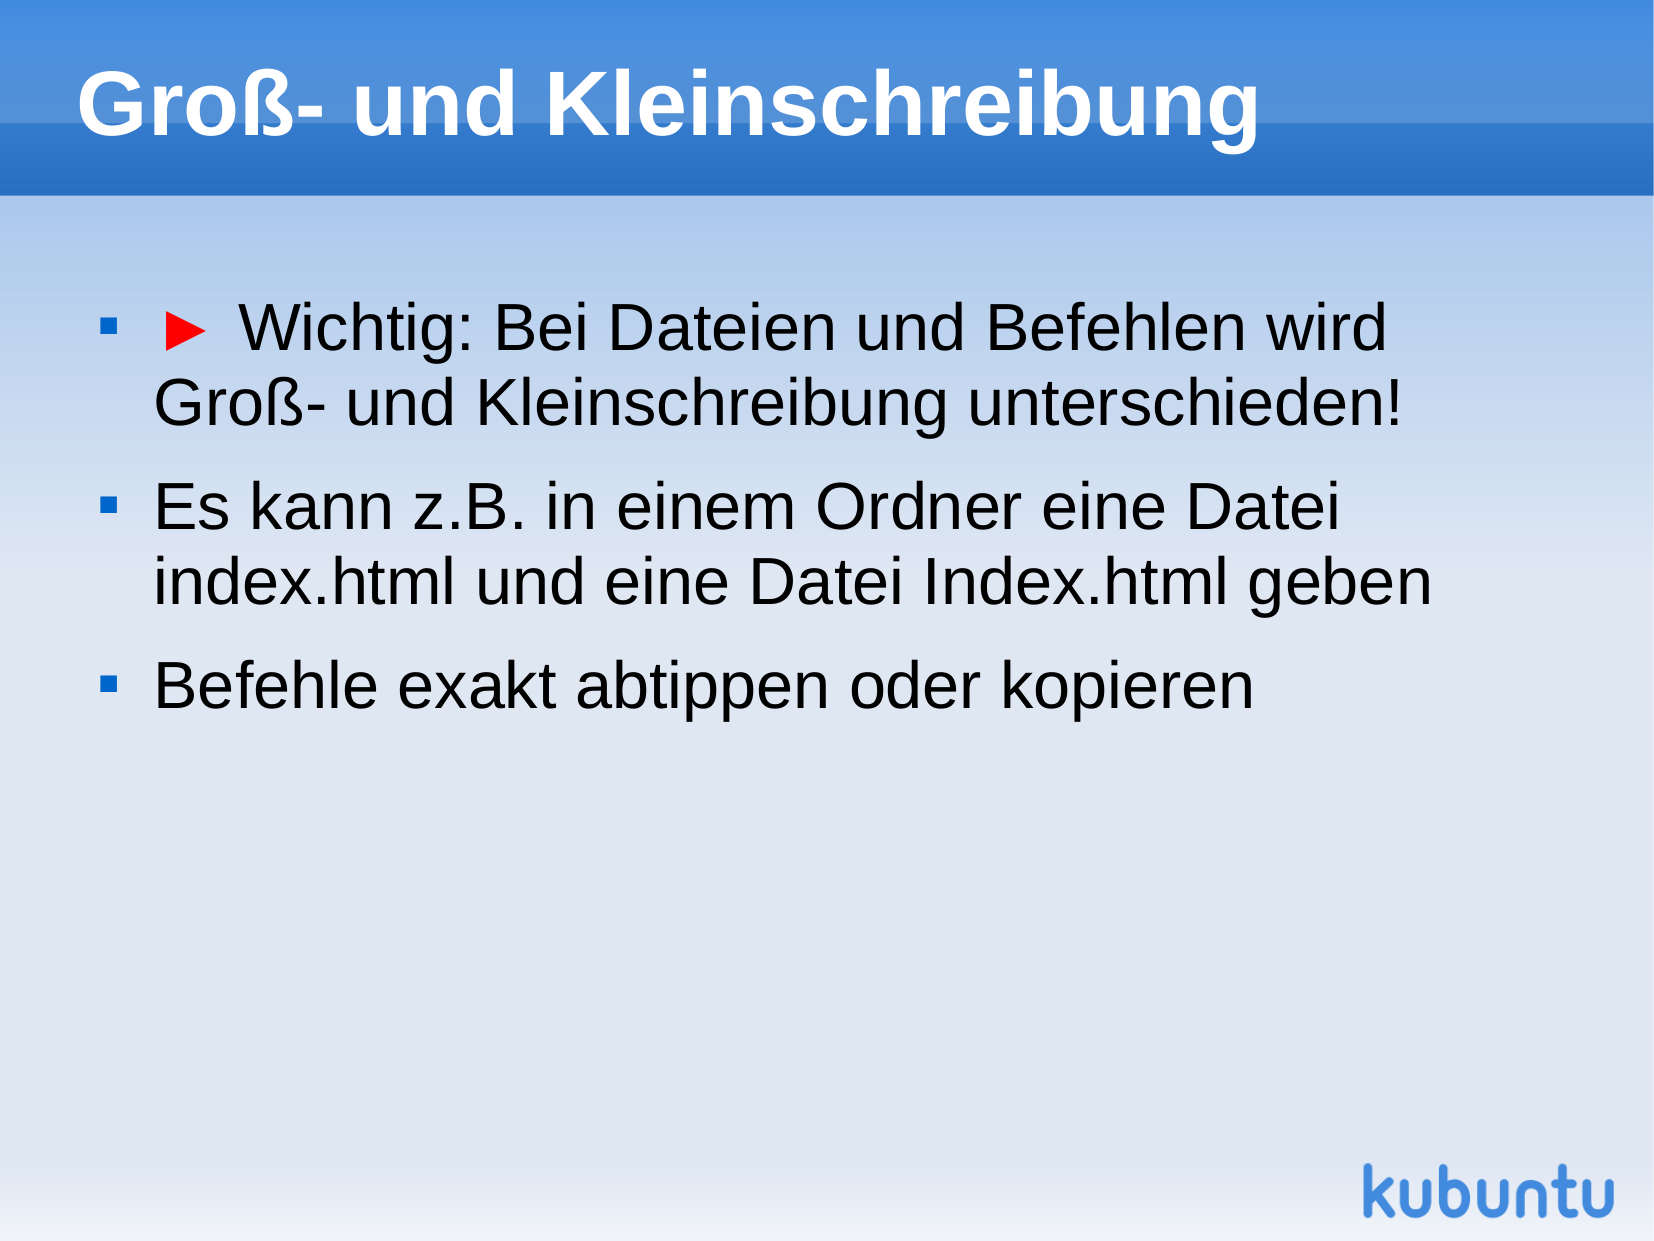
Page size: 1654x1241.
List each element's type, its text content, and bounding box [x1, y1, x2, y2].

title Groß- und Kleinschreibung [76, 0, 1565, 208]
picture [0, 0, 1654, 1241]
list ► Wichtig: Bei Dateien und Befehlen wird Groß- und Kleinschreibung unterschieden! Es kann z.B. in einem Ordner eine Datei index.html und eine Datei Index.html geben Befehle exakt abtippen oder kopieren [82, 290, 1571, 1109]
